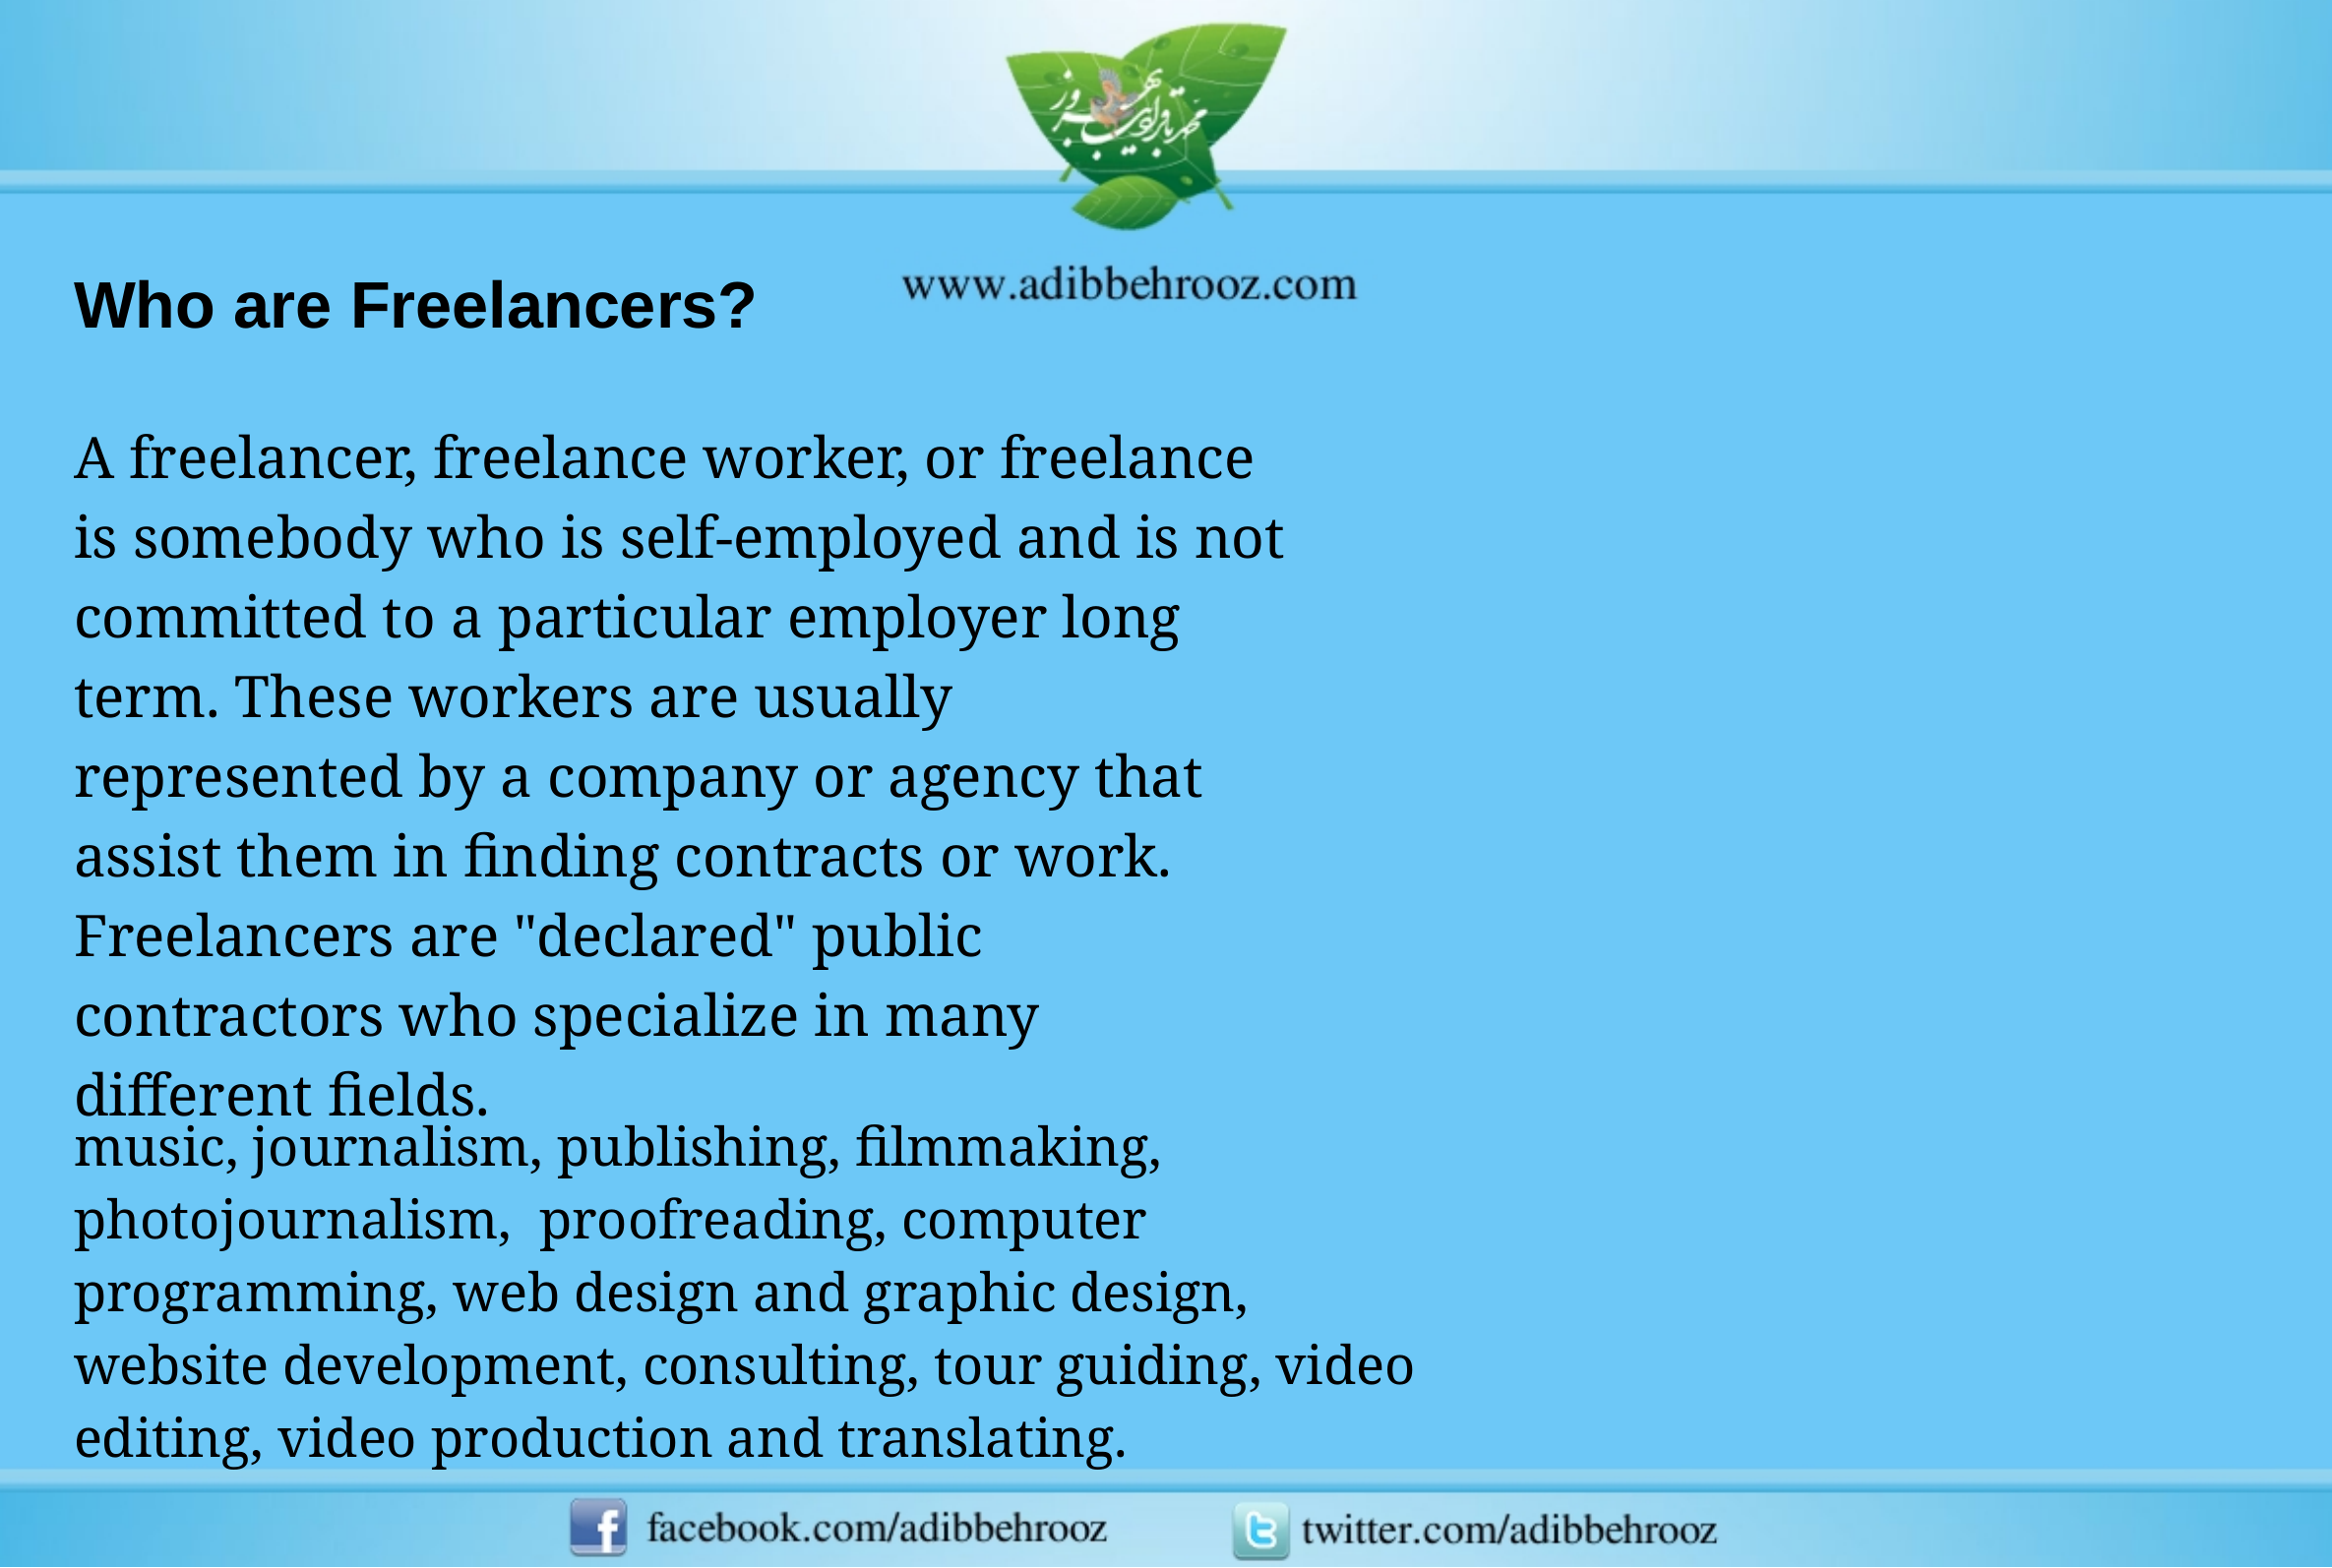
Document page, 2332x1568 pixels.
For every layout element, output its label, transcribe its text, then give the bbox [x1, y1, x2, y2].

text_box music, journalism, publishing, filmmaking, photojournalism, proofreading, computer programming, web design and graphic design, website development, consulting, tour guiding, video editing, video production and translating. [74, 1107, 1440, 1477]
text_box Who are Freelancers? A freelancer, freelance worker, or freelance is somebody who is self-employed and is not committed to a particular employer long term. These workers are usually represented by a company or agency that assist them in finding contracts or work. Freelancers are "declared" public contractors who specialize in many different fields. [74, 183, 1286, 1107]
picture [0, 0, 2332, 1567]
